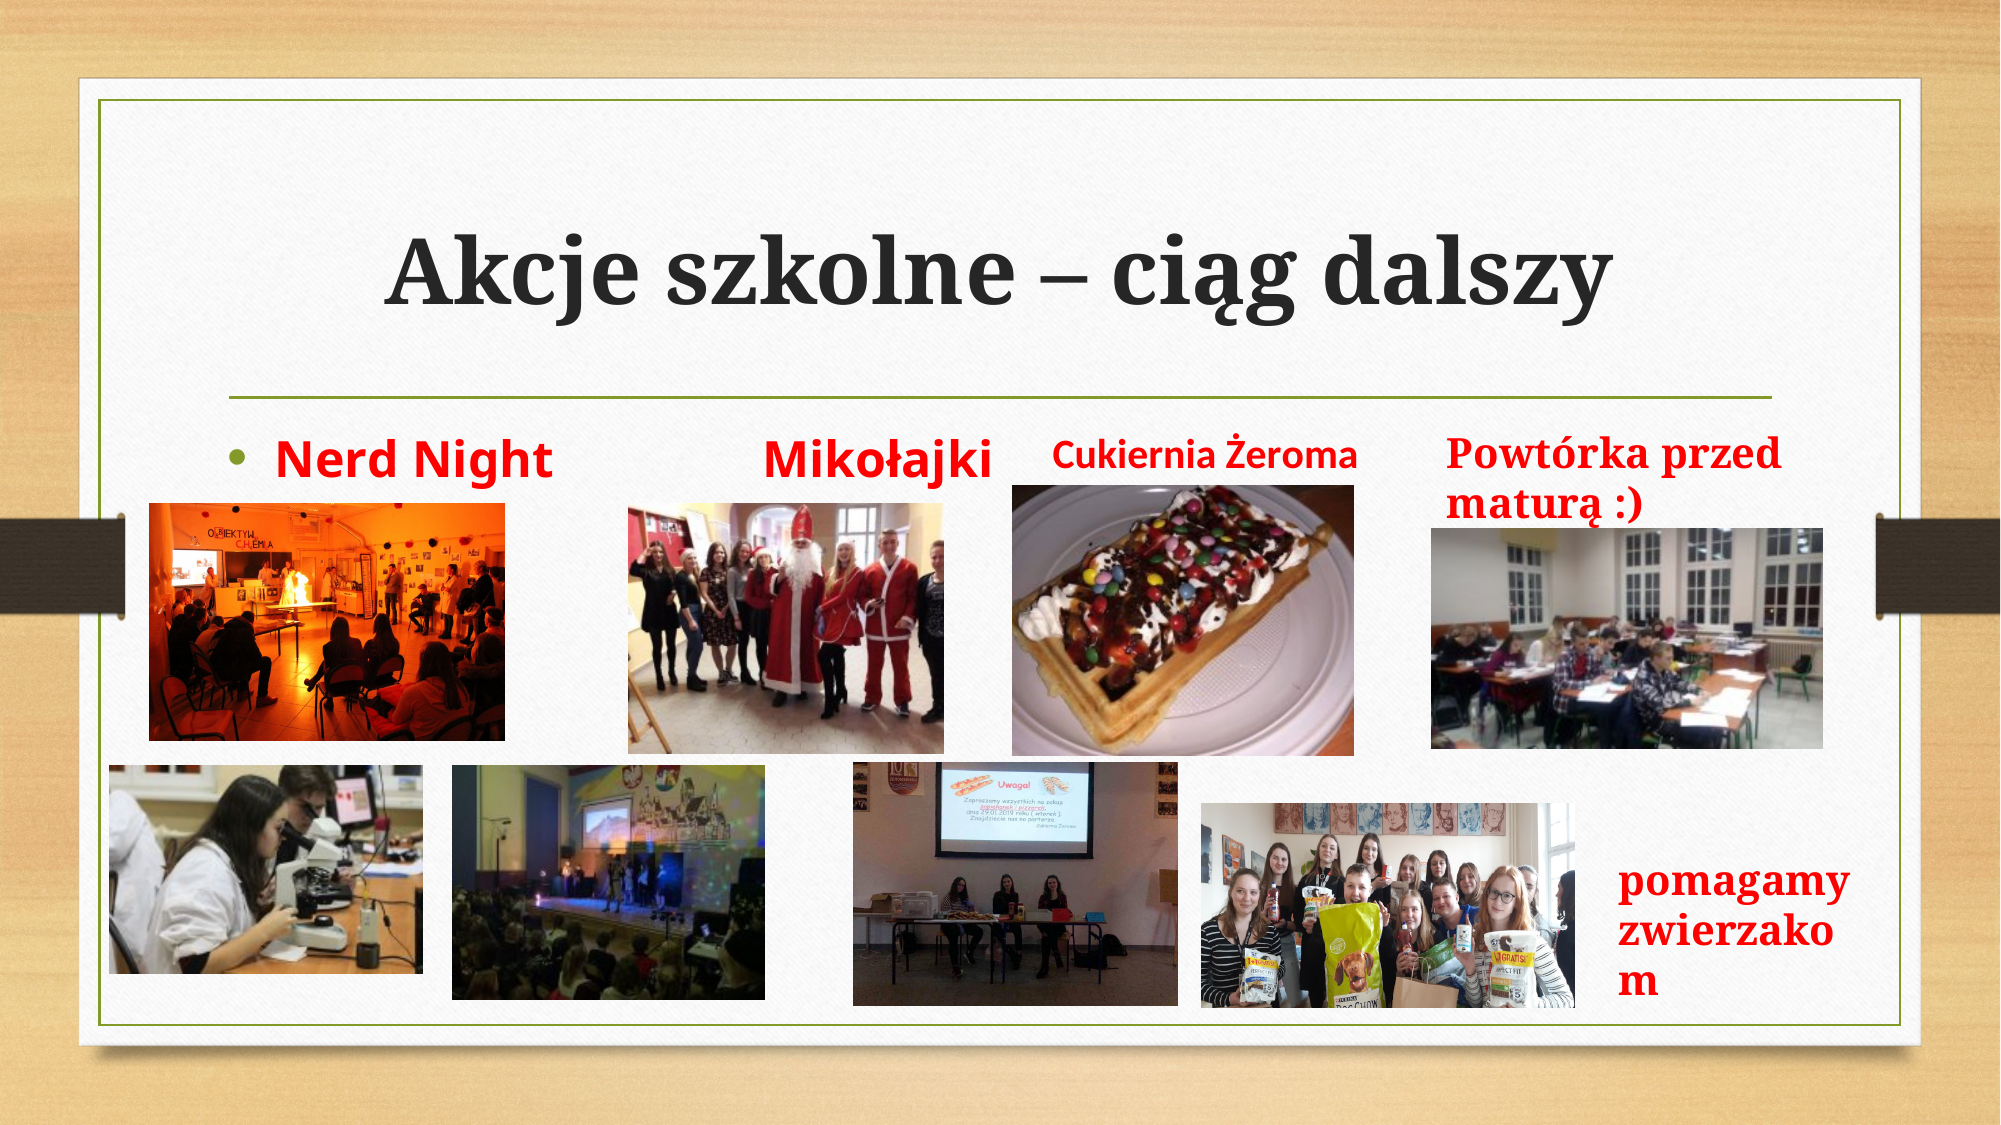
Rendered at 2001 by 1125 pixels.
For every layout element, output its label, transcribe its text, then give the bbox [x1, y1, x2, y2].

picture [149, 503, 505, 741]
picture [1431, 528, 1823, 749]
list Nerd Night Mikołajki [212, 419, 1869, 964]
picture [452, 765, 765, 1000]
picture [1012, 485, 1354, 756]
picture [853, 762, 1178, 1006]
text_box pomagamy zwierzakom [1604, 846, 1890, 1011]
text_box Cukiernia Żeroma [1038, 419, 1393, 485]
title Akcje szkolne – ciąg dalszy [212, 161, 1788, 376]
text_box Powtórka przed maturą :) [1432, 419, 1861, 535]
picture [109, 765, 423, 974]
picture [628, 503, 944, 754]
picture [1201, 803, 1575, 1008]
